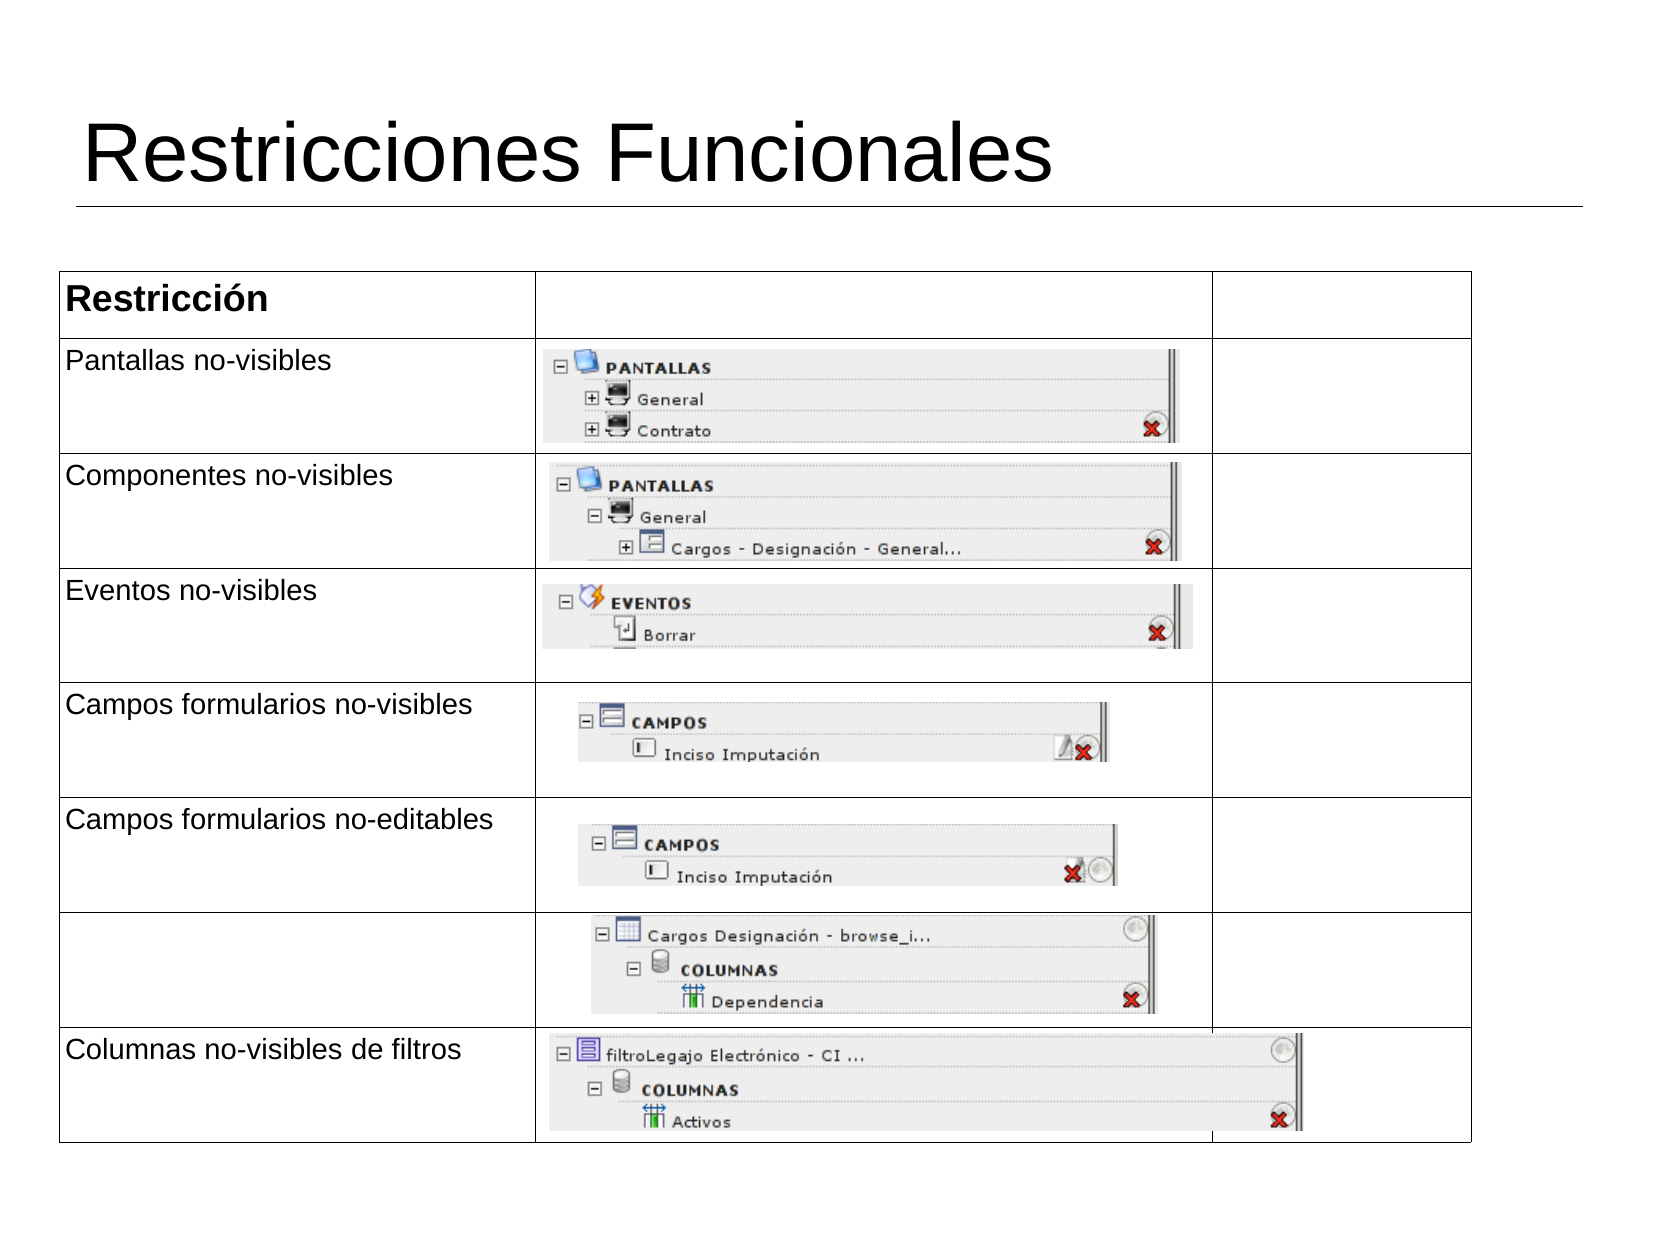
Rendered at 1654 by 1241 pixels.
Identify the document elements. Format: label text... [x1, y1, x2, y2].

table_header [536, 272, 1212, 338]
table_cell [536, 454, 1212, 568]
table_cell [536, 913, 1212, 1027]
table_header [1213, 272, 1471, 338]
title Restricciones Funcionales [82, 49, 1571, 257]
table_cell [1213, 454, 1471, 568]
table_header Restricción [60, 272, 535, 338]
table_cell [1213, 569, 1471, 682]
table_cell [1213, 798, 1471, 912]
table_cell [1213, 913, 1471, 1027]
picture [591, 915, 1158, 1014]
table_cell [536, 798, 1212, 912]
table_cell Columnas no-visibles de filtros [60, 1028, 535, 1142]
table_cell [536, 1028, 1212, 1142]
picture [549, 1033, 1304, 1131]
table_cell [536, 339, 1212, 453]
table_cell Campos formularios no-visibles [60, 683, 535, 797]
picture [578, 702, 1110, 762]
table_cell [60, 913, 535, 1027]
picture [549, 462, 1182, 562]
picture [542, 584, 1193, 649]
table_cell Componentes no-visibles [60, 454, 535, 568]
table_cell Eventos no-visibles [60, 569, 535, 682]
picture [578, 824, 1118, 886]
table_cell Campos formularios no-editables [60, 798, 535, 912]
table_cell Pantallas no-visibles [60, 339, 535, 453]
table_cell [1213, 1028, 1471, 1142]
table_cell [536, 569, 1212, 682]
picture [543, 349, 1180, 443]
table_cell [1213, 683, 1471, 797]
table_cell [1213, 339, 1471, 453]
table_cell [536, 683, 1212, 797]
